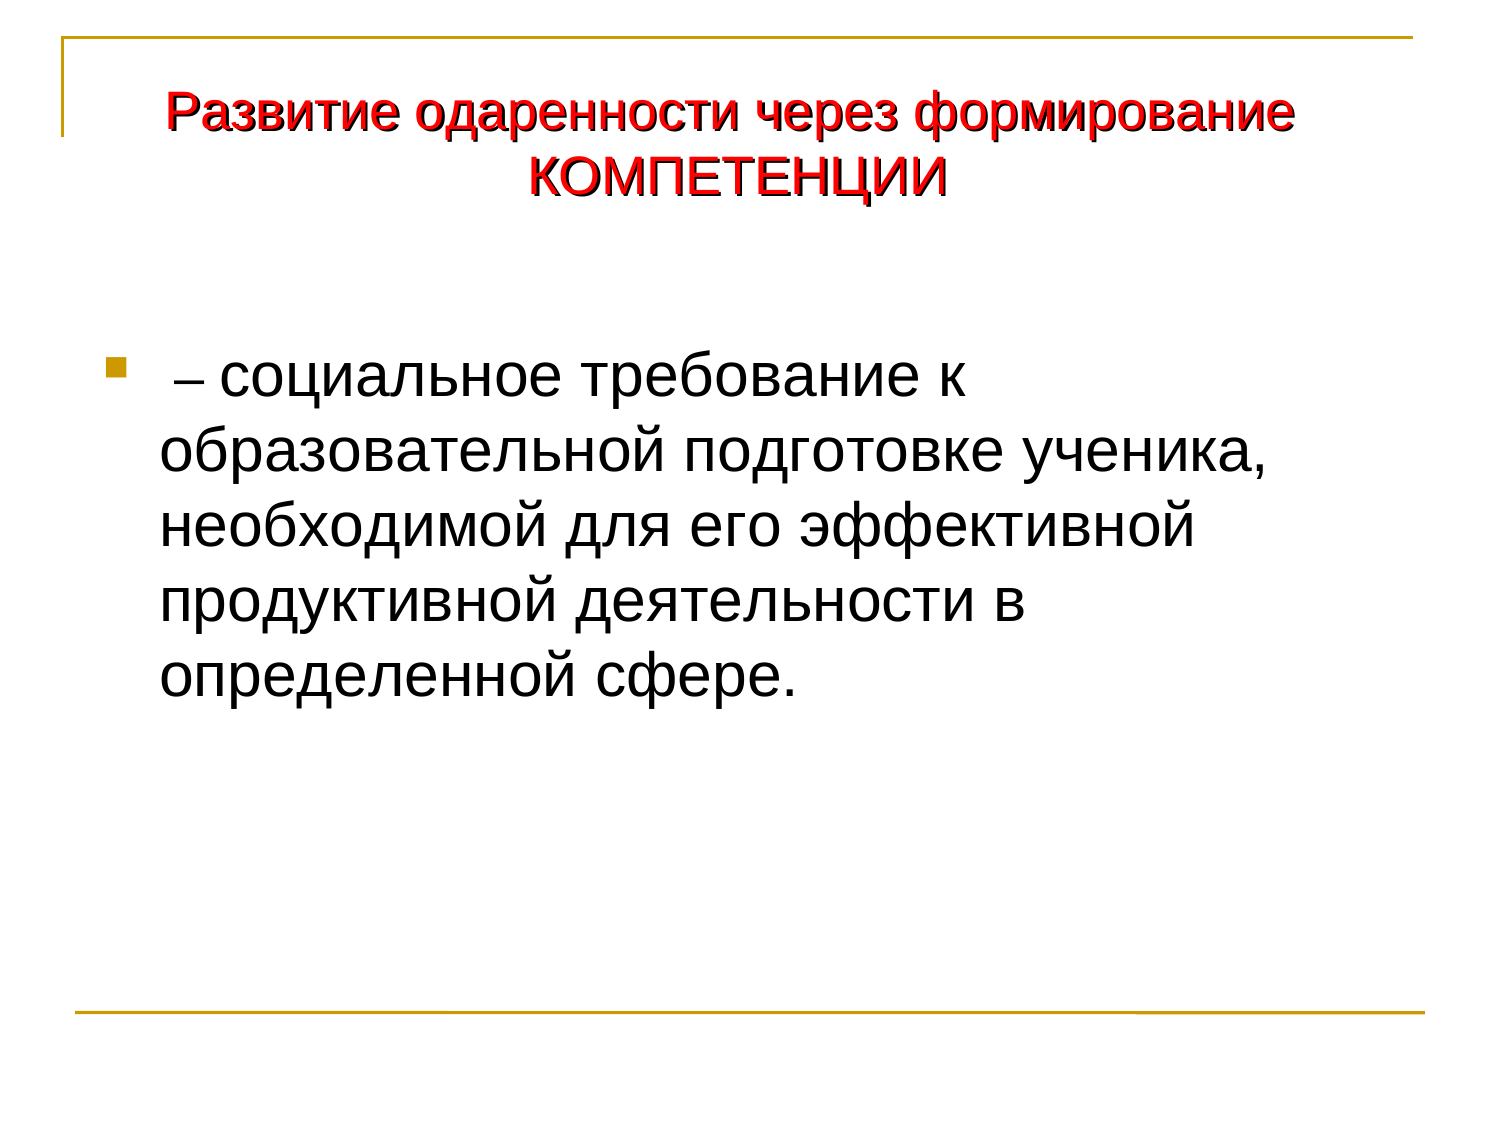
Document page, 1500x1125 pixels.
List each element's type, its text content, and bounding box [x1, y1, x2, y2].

text_box Развитие одаренности через формирование КОМПЕТЕНЦИИ [118, 75, 1359, 178]
text_box – социальное требование к образовательной подготовке ученика, необходимой для его эффективной продуктивной деятельности в определенной сфере. [88, 326, 1359, 965]
